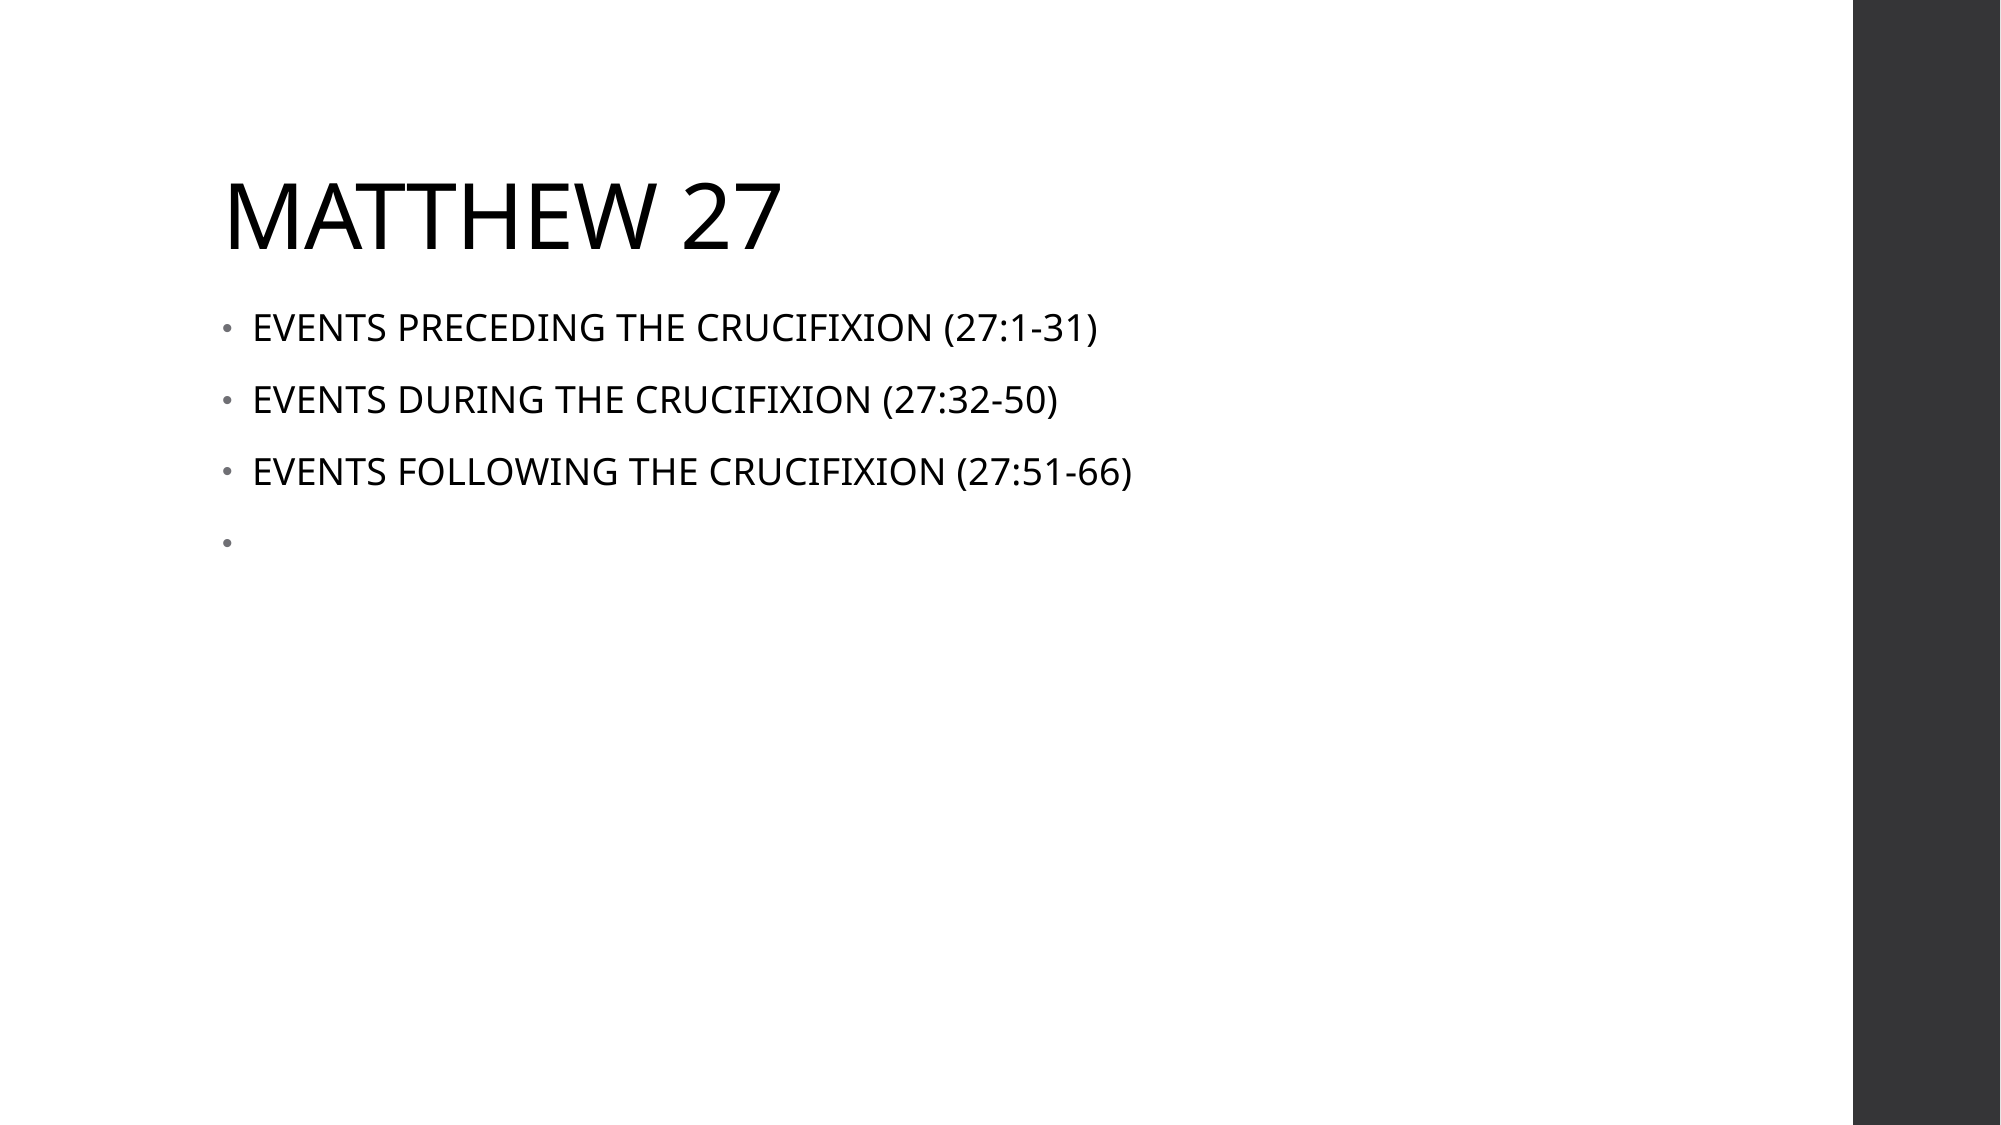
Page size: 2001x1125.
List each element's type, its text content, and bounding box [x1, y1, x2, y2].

list EVENTS PRECEDING THE CRUCIFIXION (27:1-31) EVENTS DURING THE CRUCIFIXION (27:32-50) EVENTS FOLLOWING THE CRUCIFIXION (27:51-66) [206, 299, 1617, 1014]
title MATTHEW 27 [206, 60, 1797, 278]
